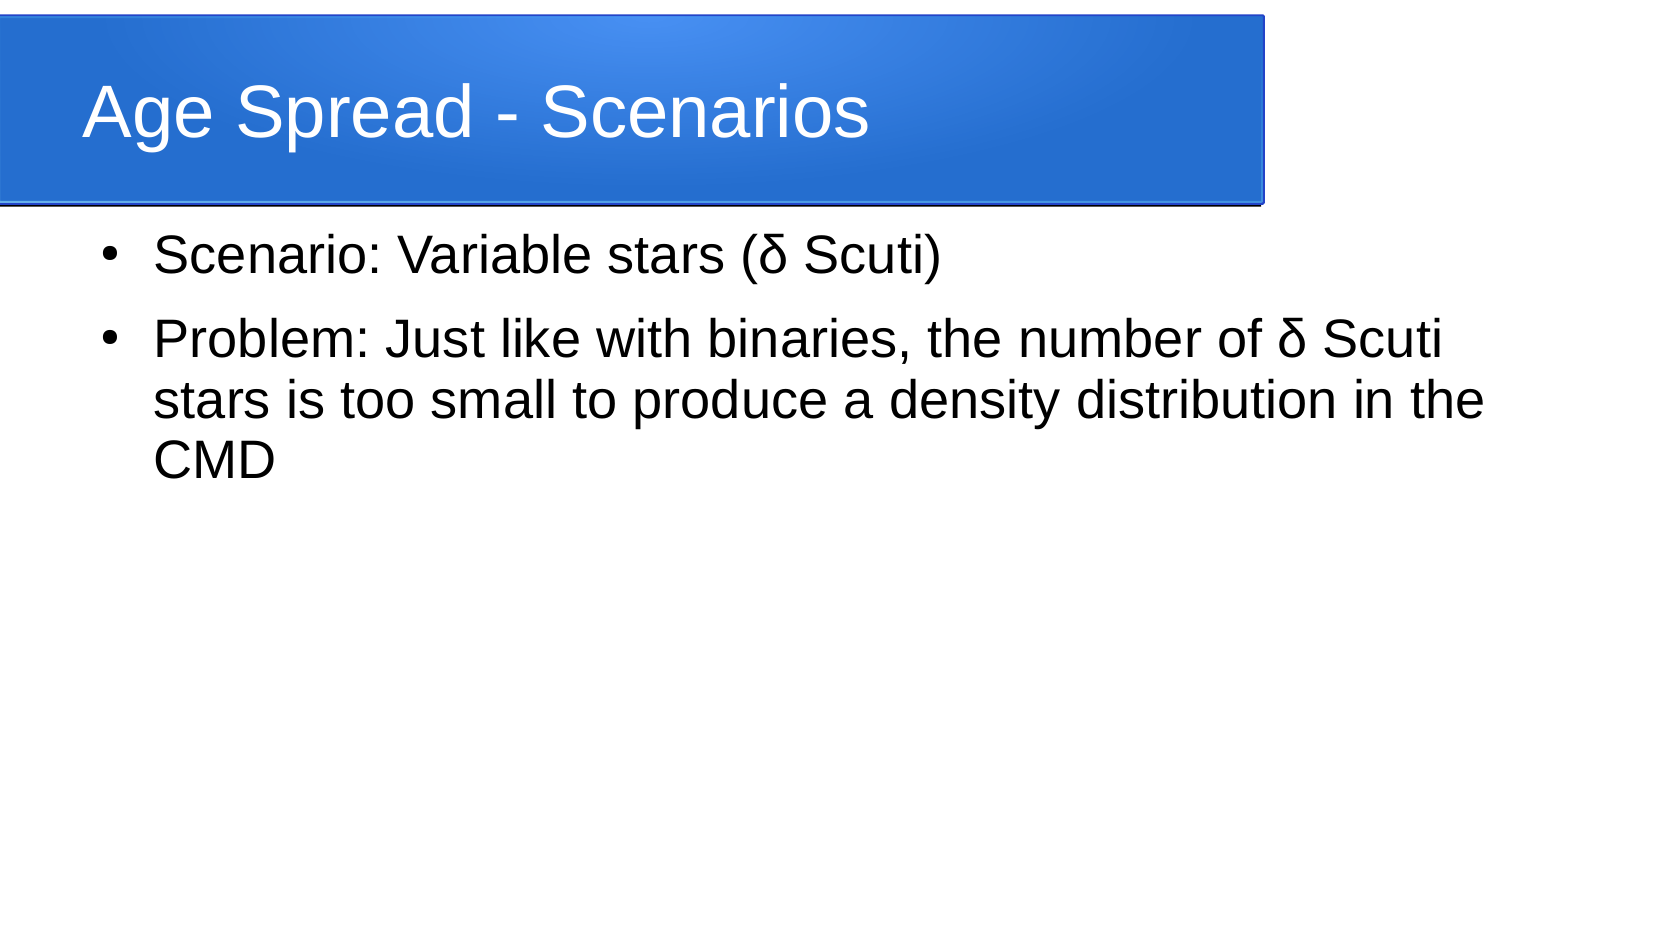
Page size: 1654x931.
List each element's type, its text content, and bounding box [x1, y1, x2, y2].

title Age Spread - Scenarios [82, 35, 1235, 189]
list Scenario: Variable stars (δ Scuti) Problem: Just like with binaries, the number of δ Scuti stars is too small to produce a density distribution in the CMD [82, 224, 1571, 764]
